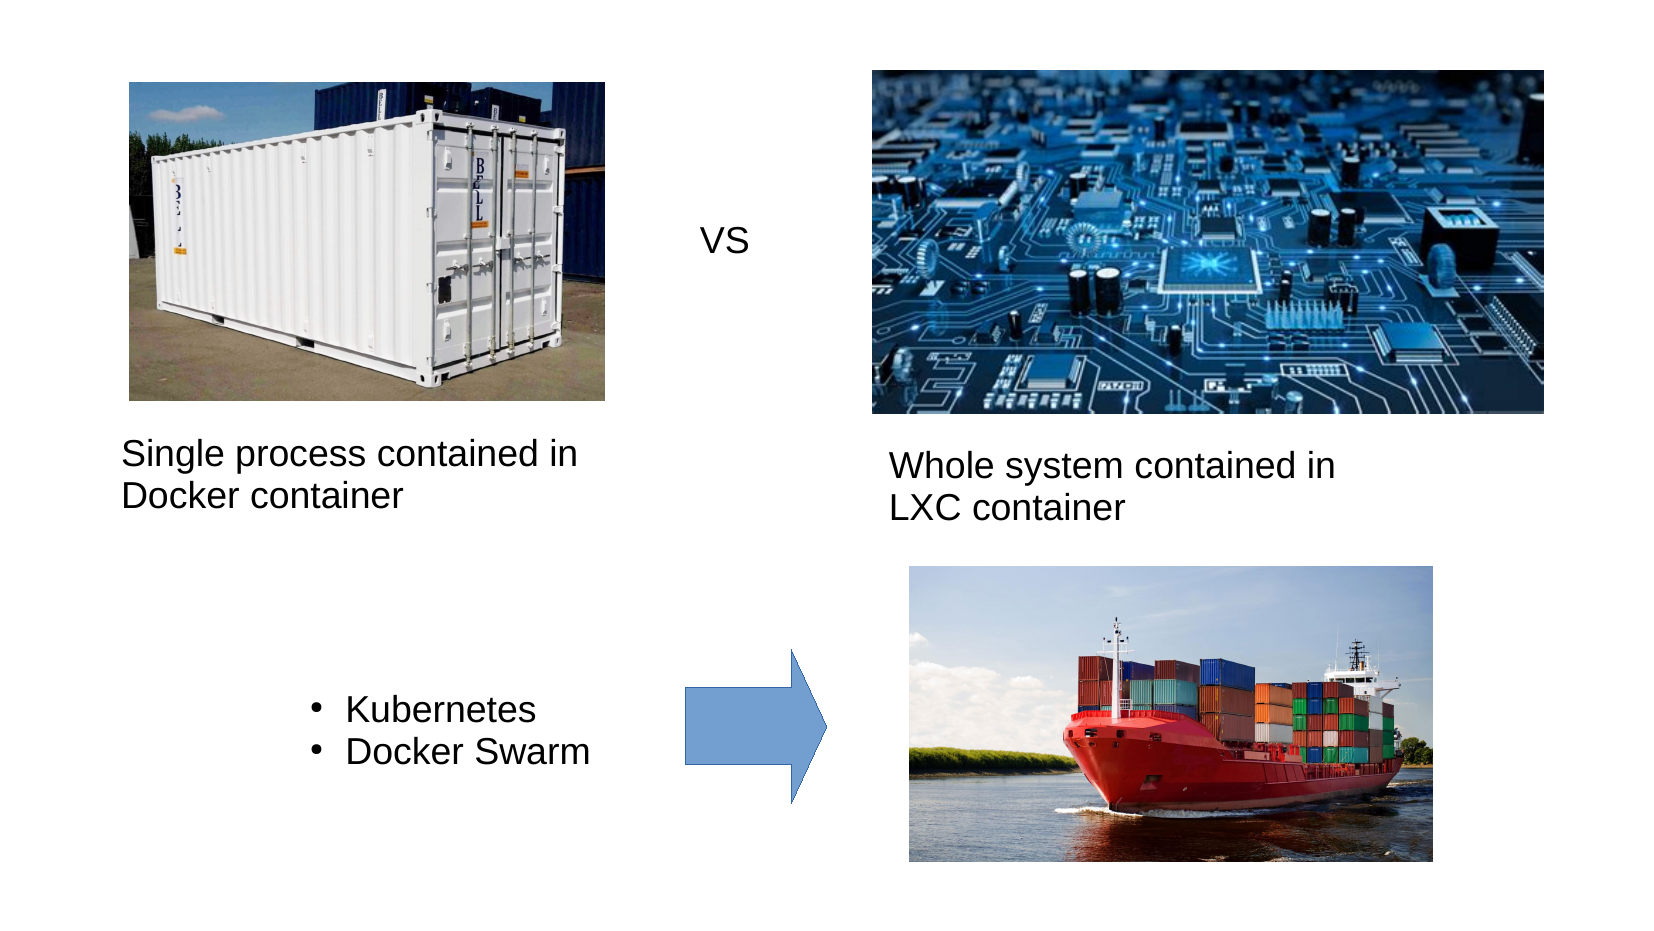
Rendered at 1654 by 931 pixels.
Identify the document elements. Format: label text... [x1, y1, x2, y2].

text_box Whole system contained in LXC container [874, 437, 1536, 536]
picture [909, 566, 1433, 862]
text_box VS [685, 212, 792, 270]
text_box Single process contained in Docker container [106, 425, 626, 524]
text_box Kubernetes Docker Swarm [295, 680, 662, 780]
picture [129, 82, 605, 401]
text_box [685, 649, 827, 804]
picture [872, 70, 1544, 414]
